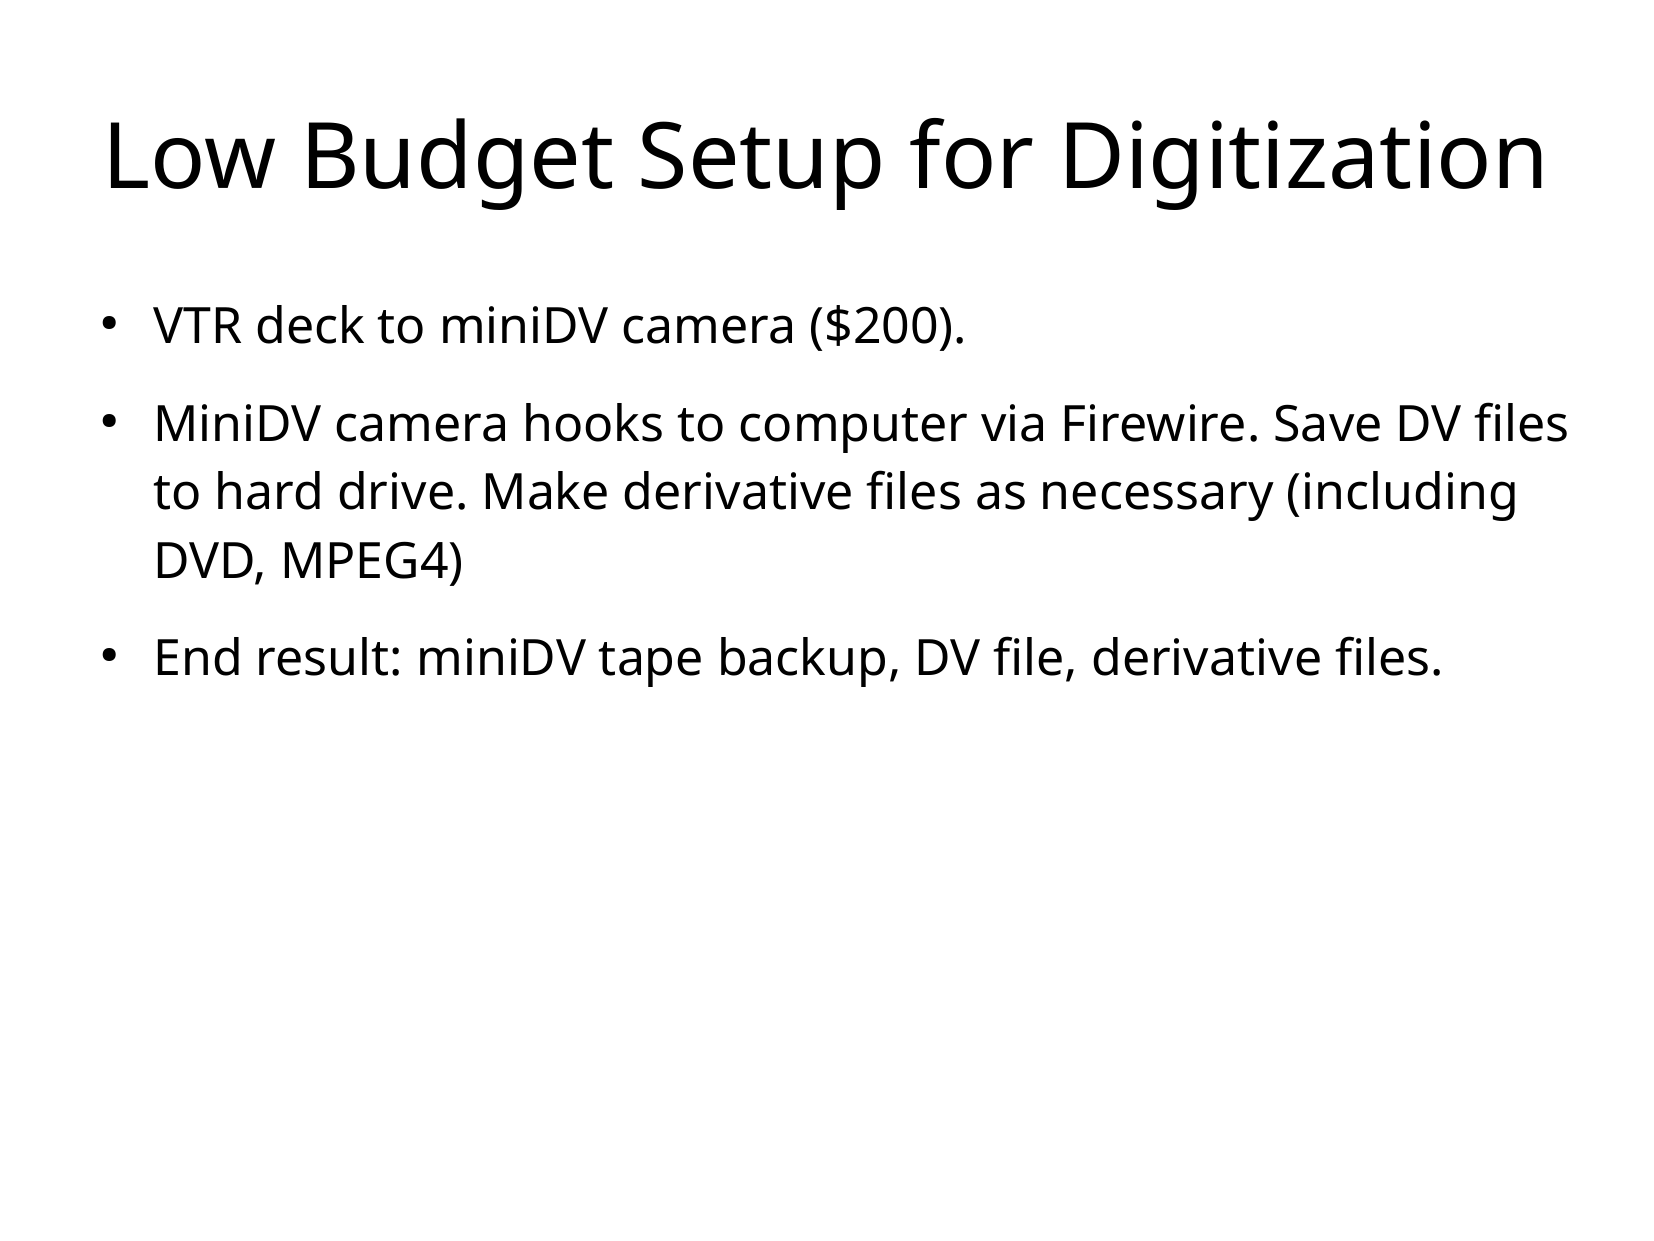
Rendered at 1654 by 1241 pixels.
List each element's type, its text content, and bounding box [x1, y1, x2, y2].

title Low Budget Setup for Digitization [82, 56, 1571, 250]
list VTR deck to miniDV camera ($200). MiniDV camera hooks to computer via Firewire. Save DV files to hard drive. Make derivative files as necessary (including DVD, MPEG4) End result: miniDV tape backup, DV file, derivative files. [82, 290, 1571, 1094]
